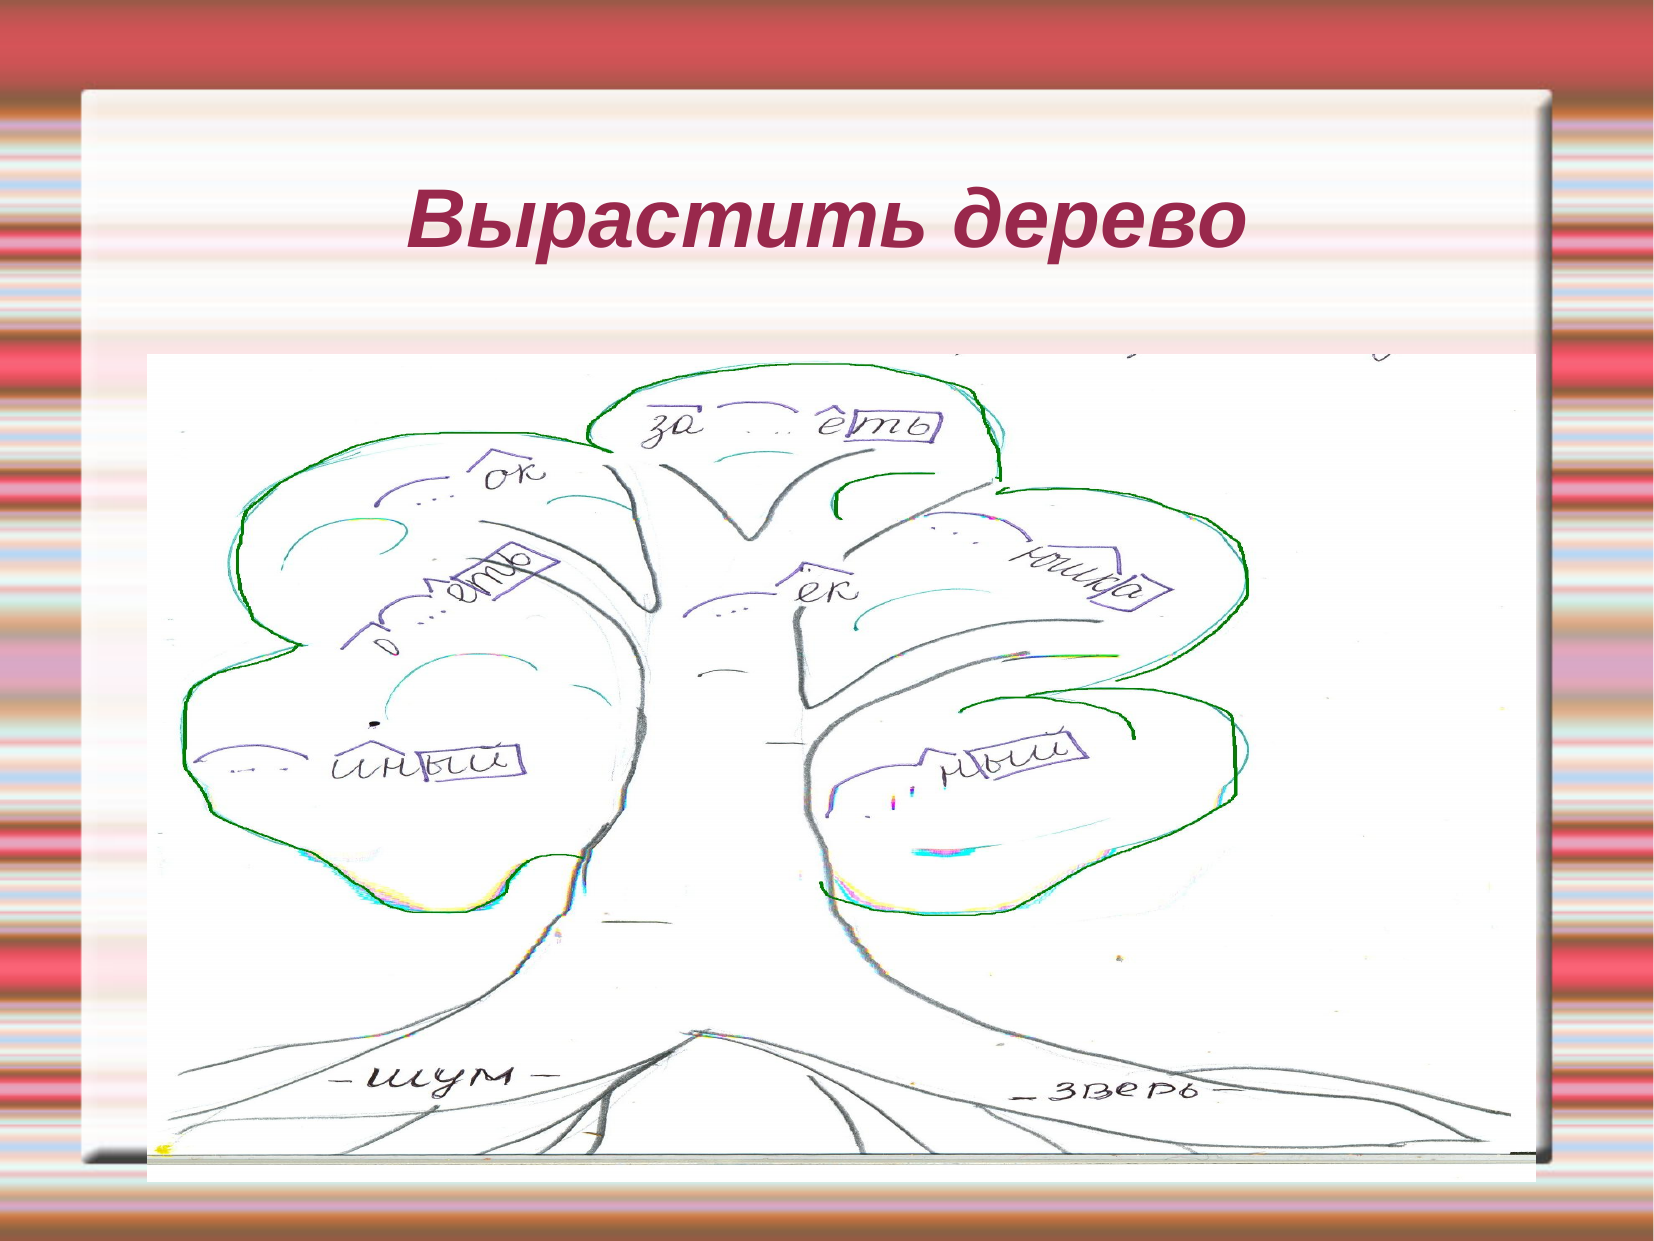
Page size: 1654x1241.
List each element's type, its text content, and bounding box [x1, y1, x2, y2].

picture [0, 0, 1654, 1241]
title Вырастить дерево [121, 122, 1534, 315]
